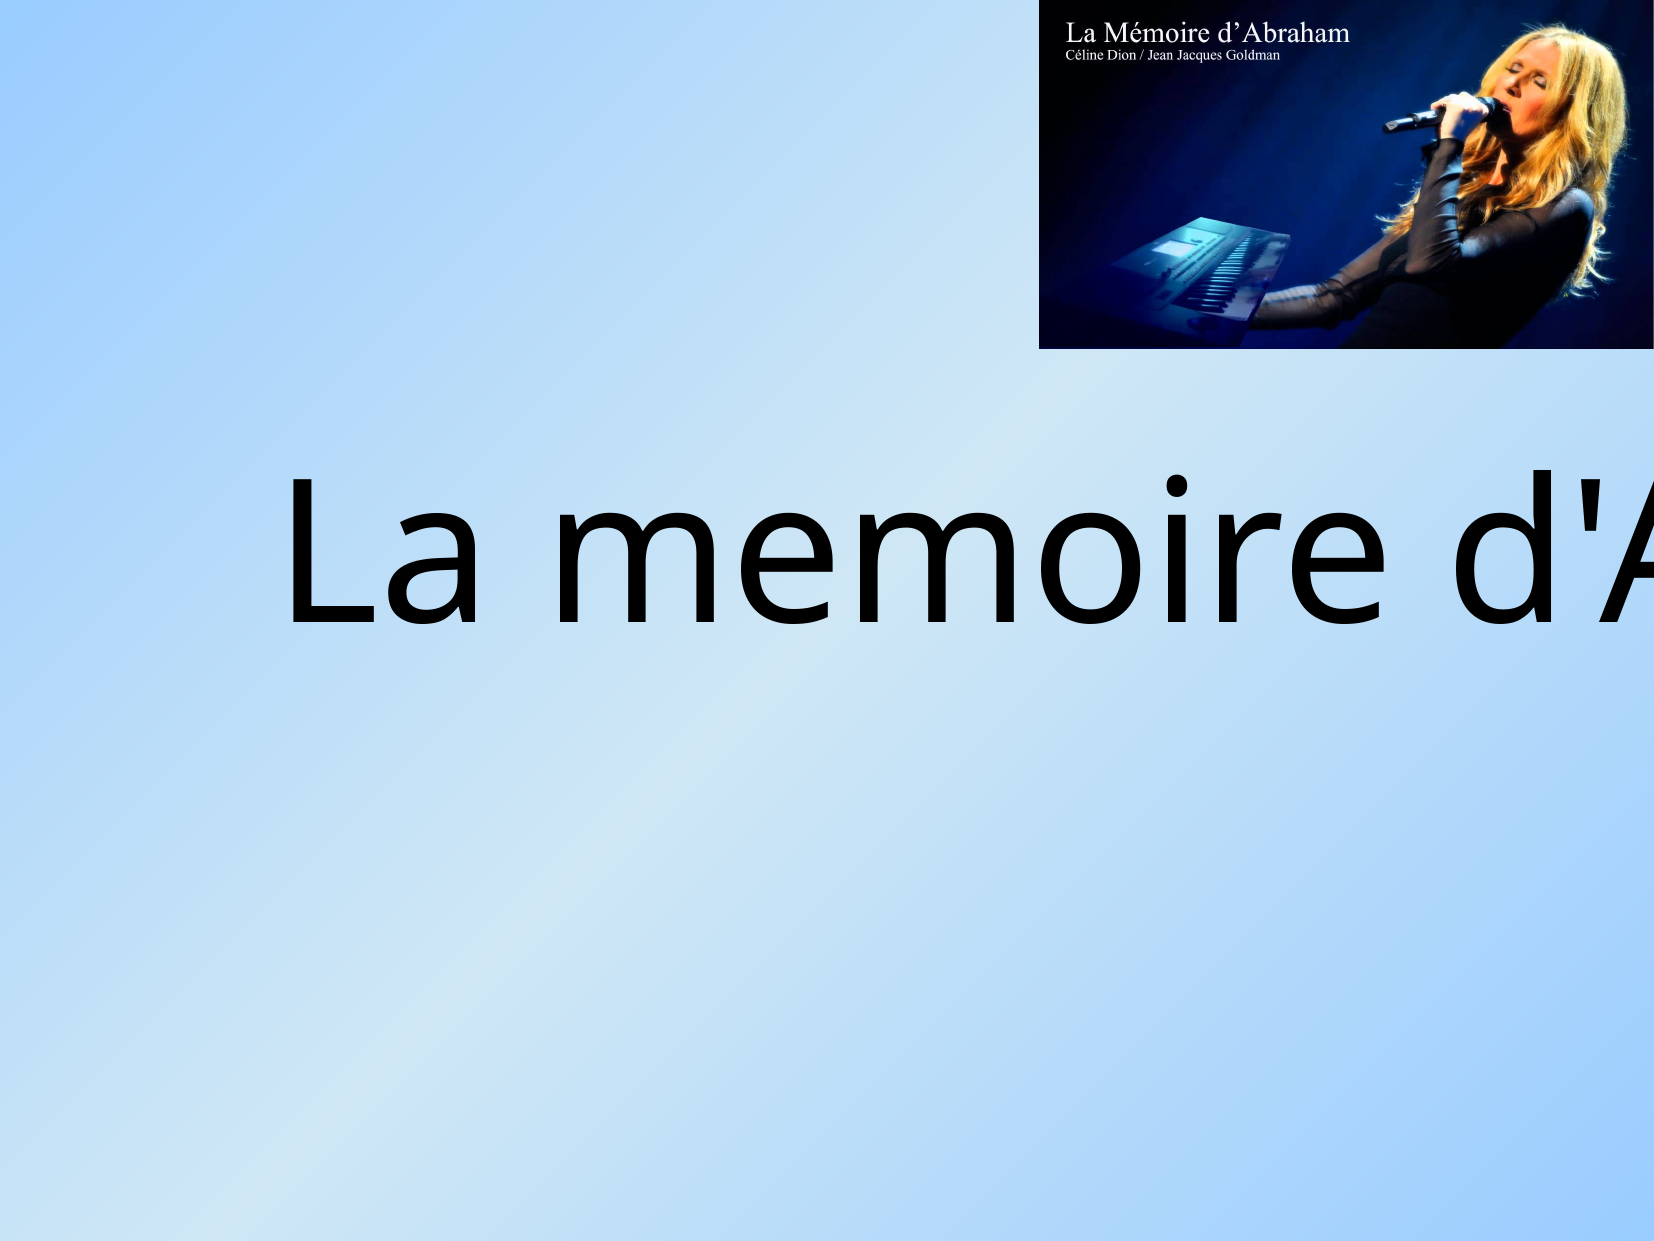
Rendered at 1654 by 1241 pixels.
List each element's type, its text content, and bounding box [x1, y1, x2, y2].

text_box La memoire d'Abraham [259, 401, 1654, 810]
picture [1039, 0, 1654, 349]
